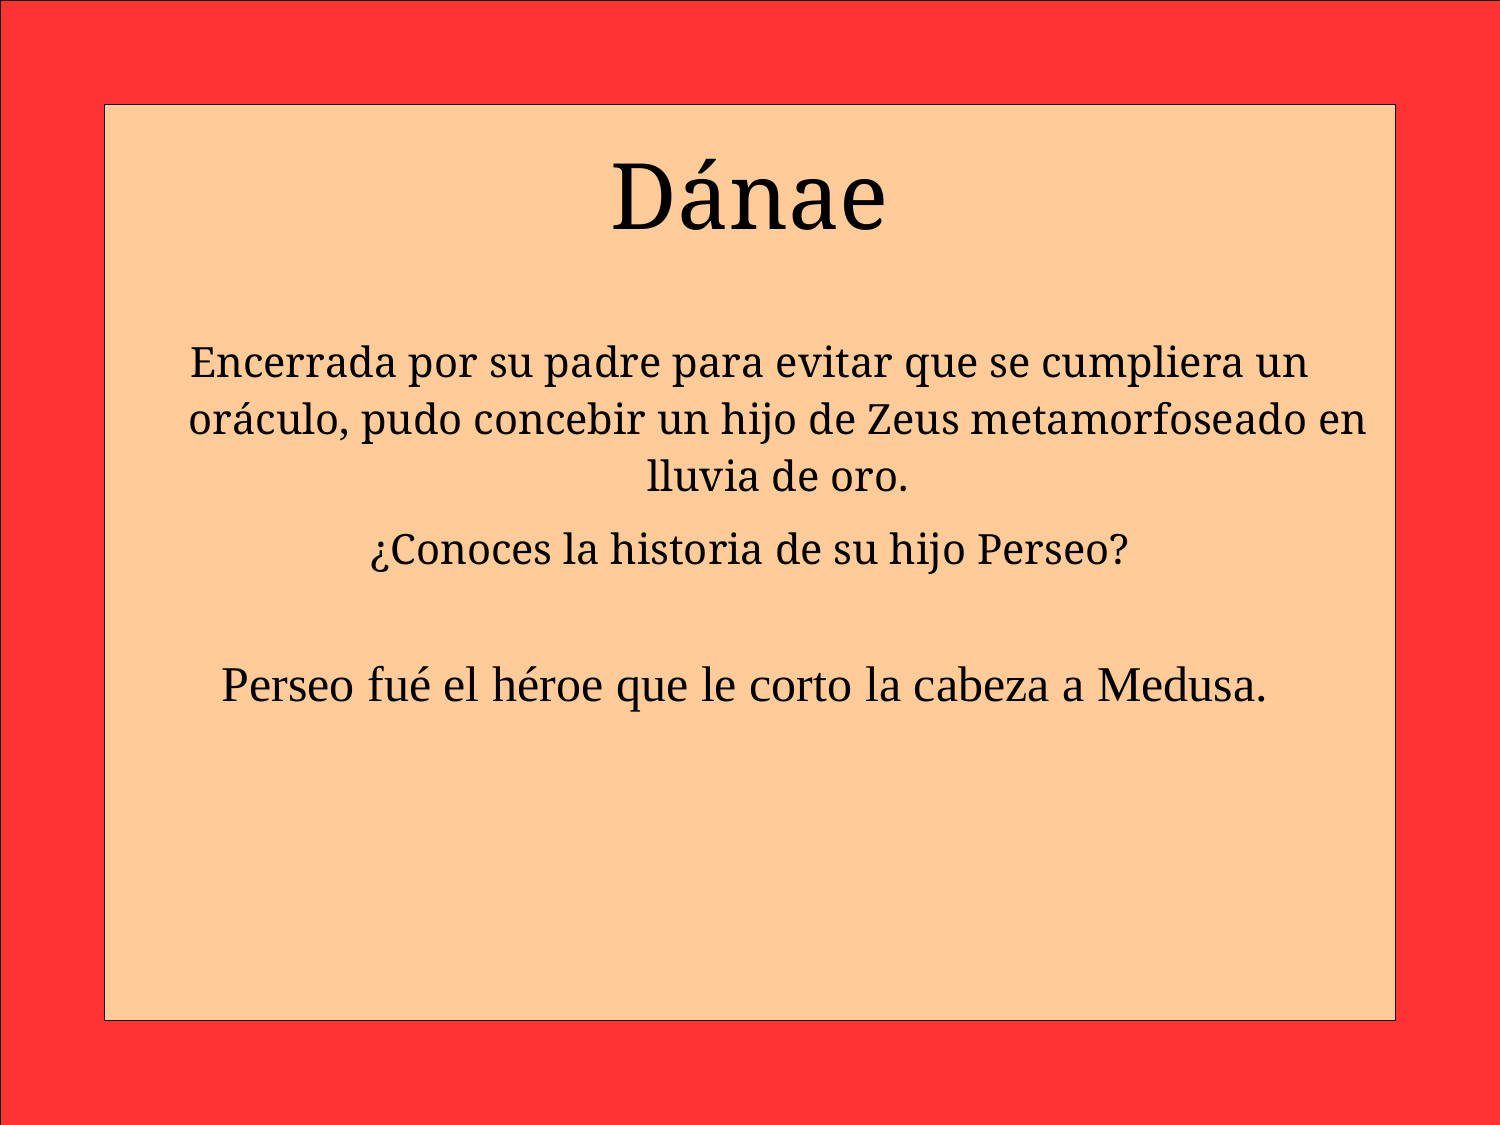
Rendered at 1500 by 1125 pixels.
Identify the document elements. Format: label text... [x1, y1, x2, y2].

text_box Perseo fué el héroe que le corto la cabeza a Medusa. [206, 649, 1359, 720]
text_box [0, 0, 1500, 1125]
title Dánae [112, 105, 1388, 288]
list Encerrada por su padre para evitar que se cumpliera un oráculo, pudo concebir un hijo de Zeus metamorfoseado en lluvia de oro. ¿Conoces la historia de su hijo Perseo? [112, 324, 1388, 1001]
